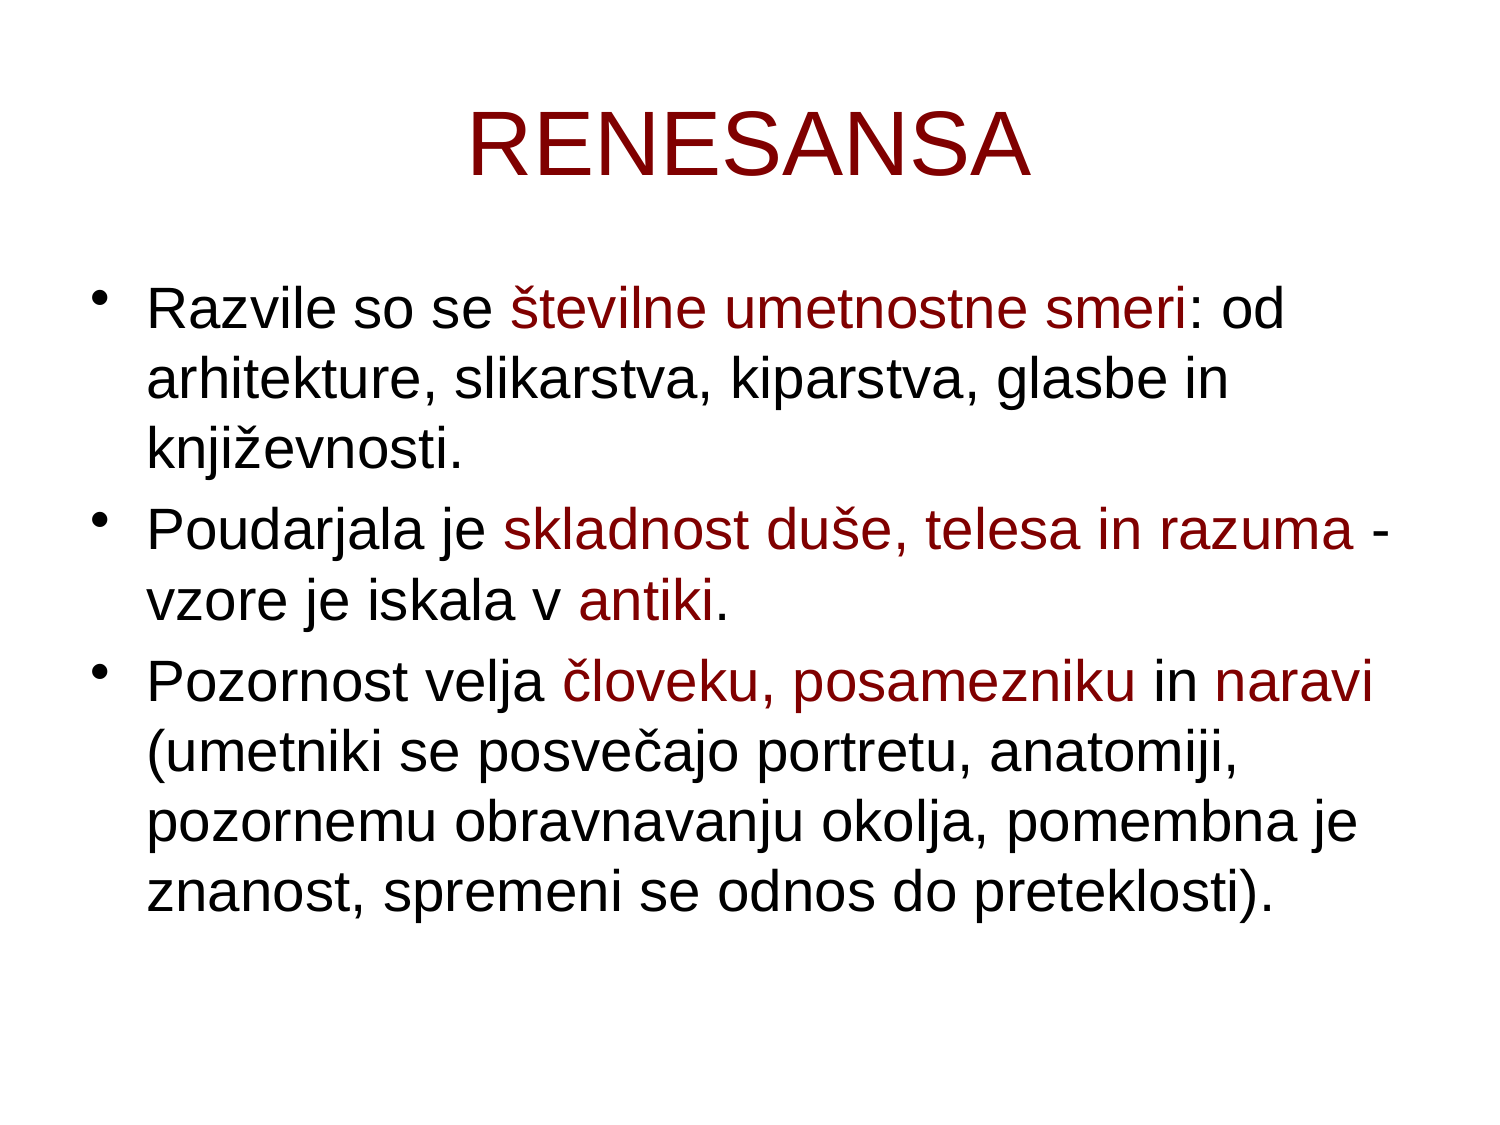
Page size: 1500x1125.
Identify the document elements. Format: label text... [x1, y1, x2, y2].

title RENESANSA [75, 45, 1425, 233]
list Razvile so se številne umetnostne smeri: od arhitekture, slikarstva, kiparstva, glasbe in književnosti. Poudarjala je skladnost duše, telesa in razuma - vzore je iskala v antiki. Pozornost velja človeku, posamezniku in naravi (umetniki se posvečajo portretu, anatomiji, pozornemu obravnavanju okolja, pomembna je znanost, spremeni se odnos do preteklosti). [75, 262, 1425, 1005]
